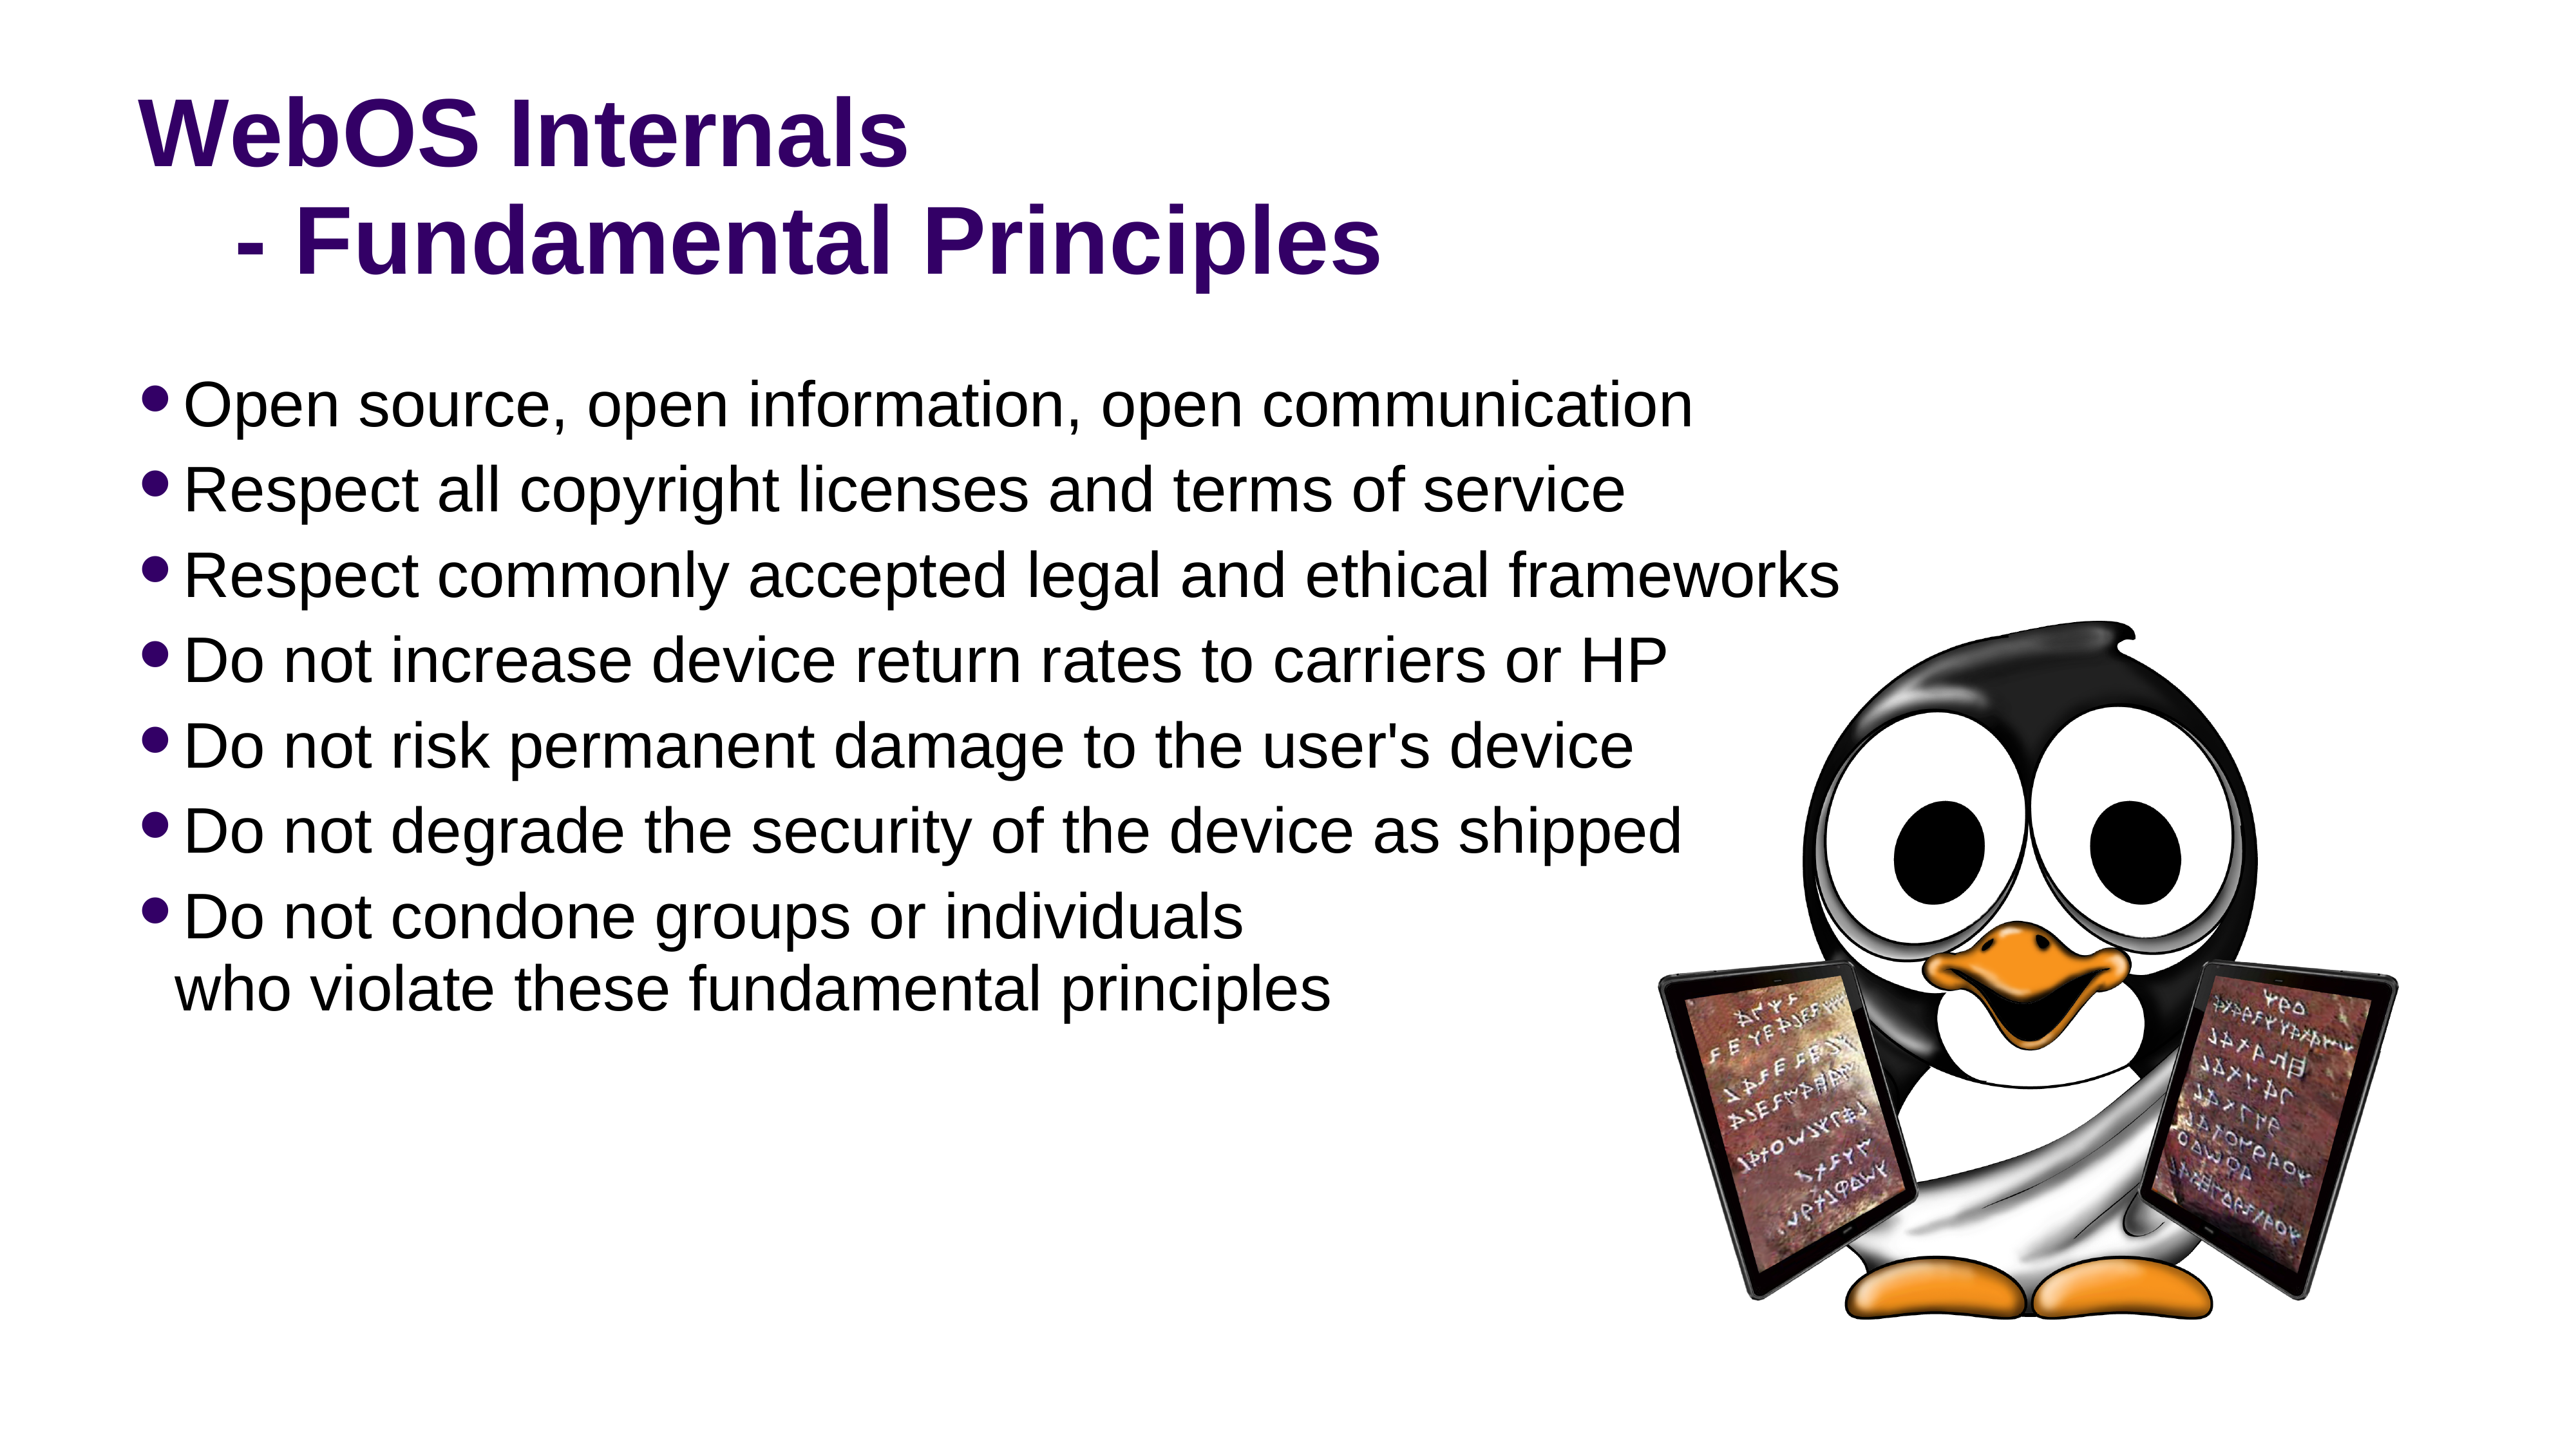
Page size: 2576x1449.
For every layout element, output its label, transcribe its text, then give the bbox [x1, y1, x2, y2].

list Open source, open information, open communication Respect all copyright licenses and terms of service Respect commonly accepted legal and ethical frameworks Do not increase device return rates to carriers or HP Do not risk permanent damage to the user's device Do not degrade the security of the device as shipped Do not condone groups or individuals who violate these fundamental principles [128, 363, 2447, 1340]
picture [1645, 606, 2406, 1368]
title WebOS Internals - Fundamental Principles [128, 26, 2120, 300]
